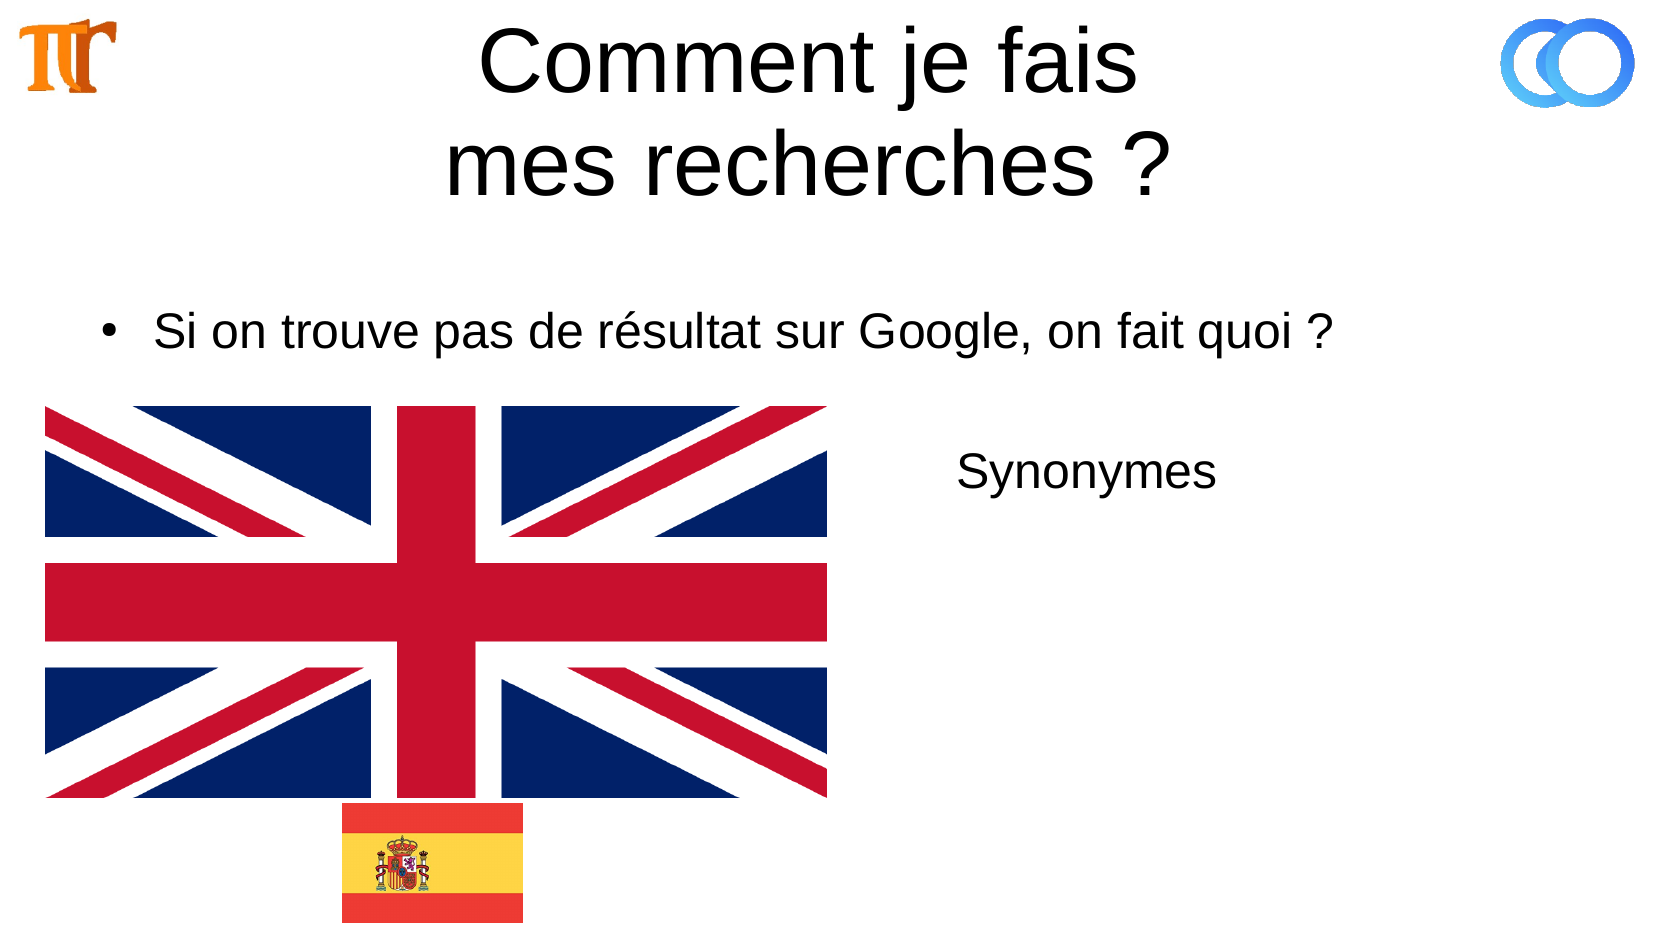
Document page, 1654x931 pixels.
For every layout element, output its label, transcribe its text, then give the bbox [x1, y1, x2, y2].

title Comment je fais mes recherches ? [64, 9, 1554, 215]
list Si on trouve pas de résultat sur Google, on fait quoi ? [82, 217, 1571, 758]
picture [1450, 0, 1654, 142]
list Synonymes [885, 442, 1300, 502]
picture [342, 803, 523, 923]
picture [17, 5, 119, 107]
picture [45, 406, 827, 798]
